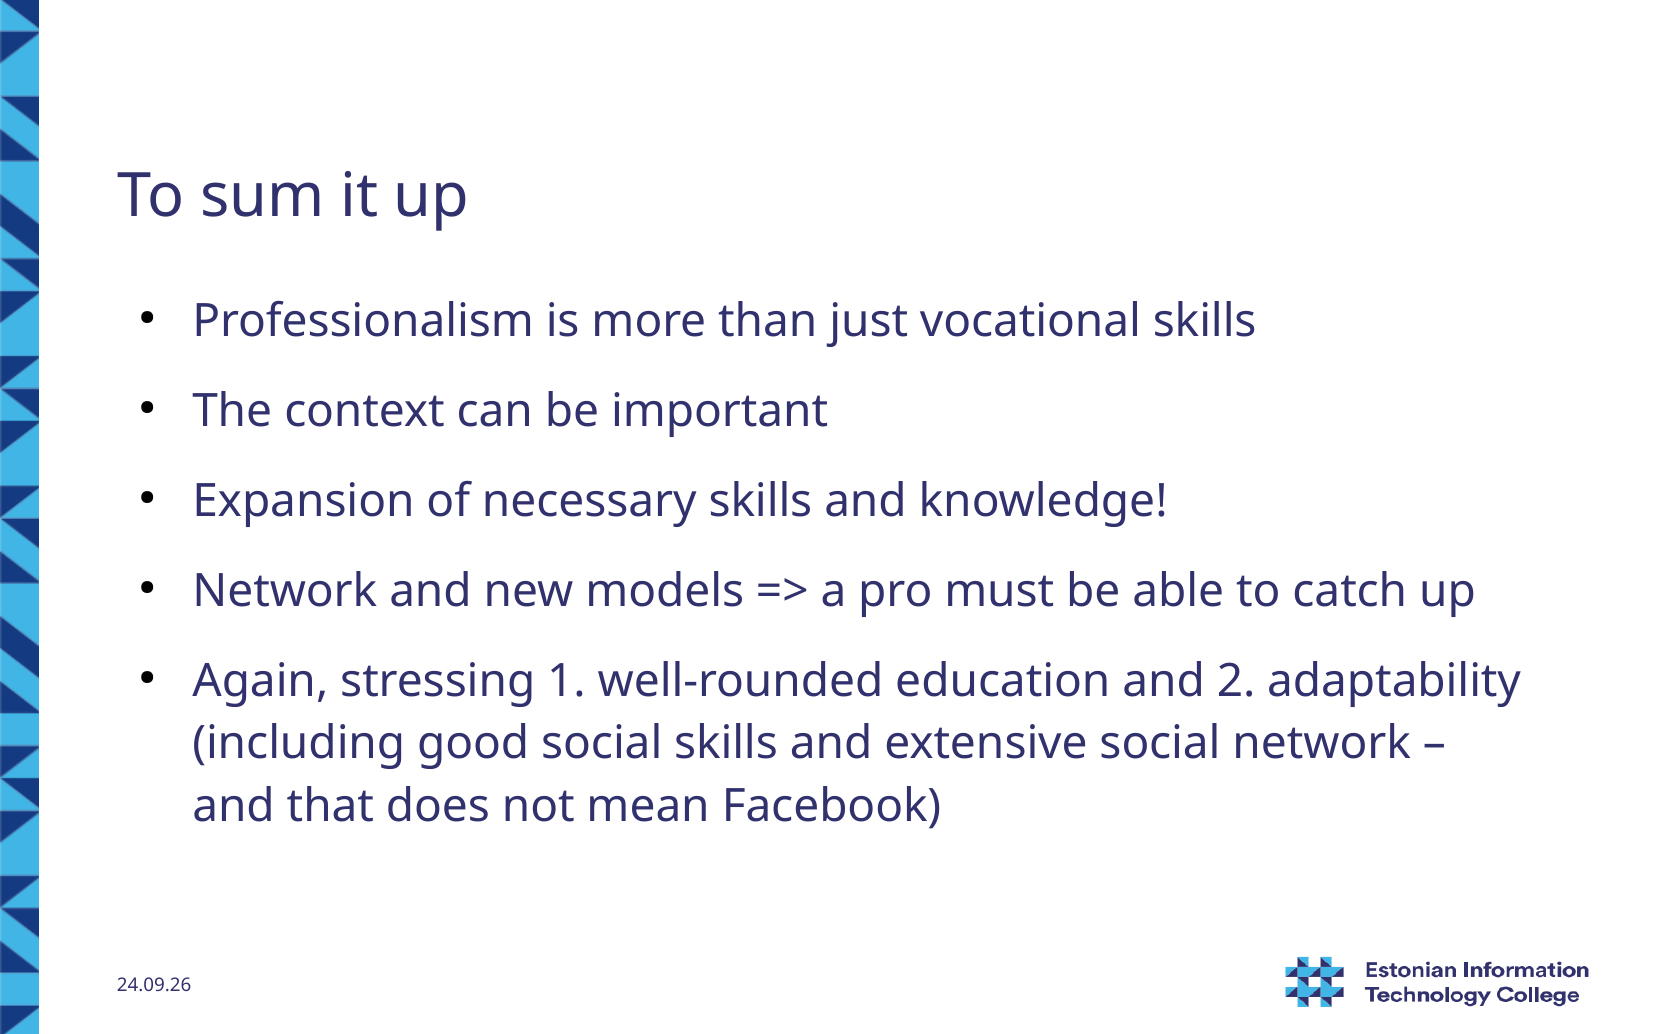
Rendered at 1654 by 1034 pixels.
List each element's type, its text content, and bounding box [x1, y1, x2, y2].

title To sum it up [117, 106, 1254, 279]
list Professionalism is more than just vocational skills The context can be important Expansion of necessary skills and knowledge! Network and new models => a pro must be able to catch up Again, stressing 1. well-rounded education and 2. adaptability (including good social skills and extensive social network – and that does not mean Facebook) [121, 287, 1533, 981]
